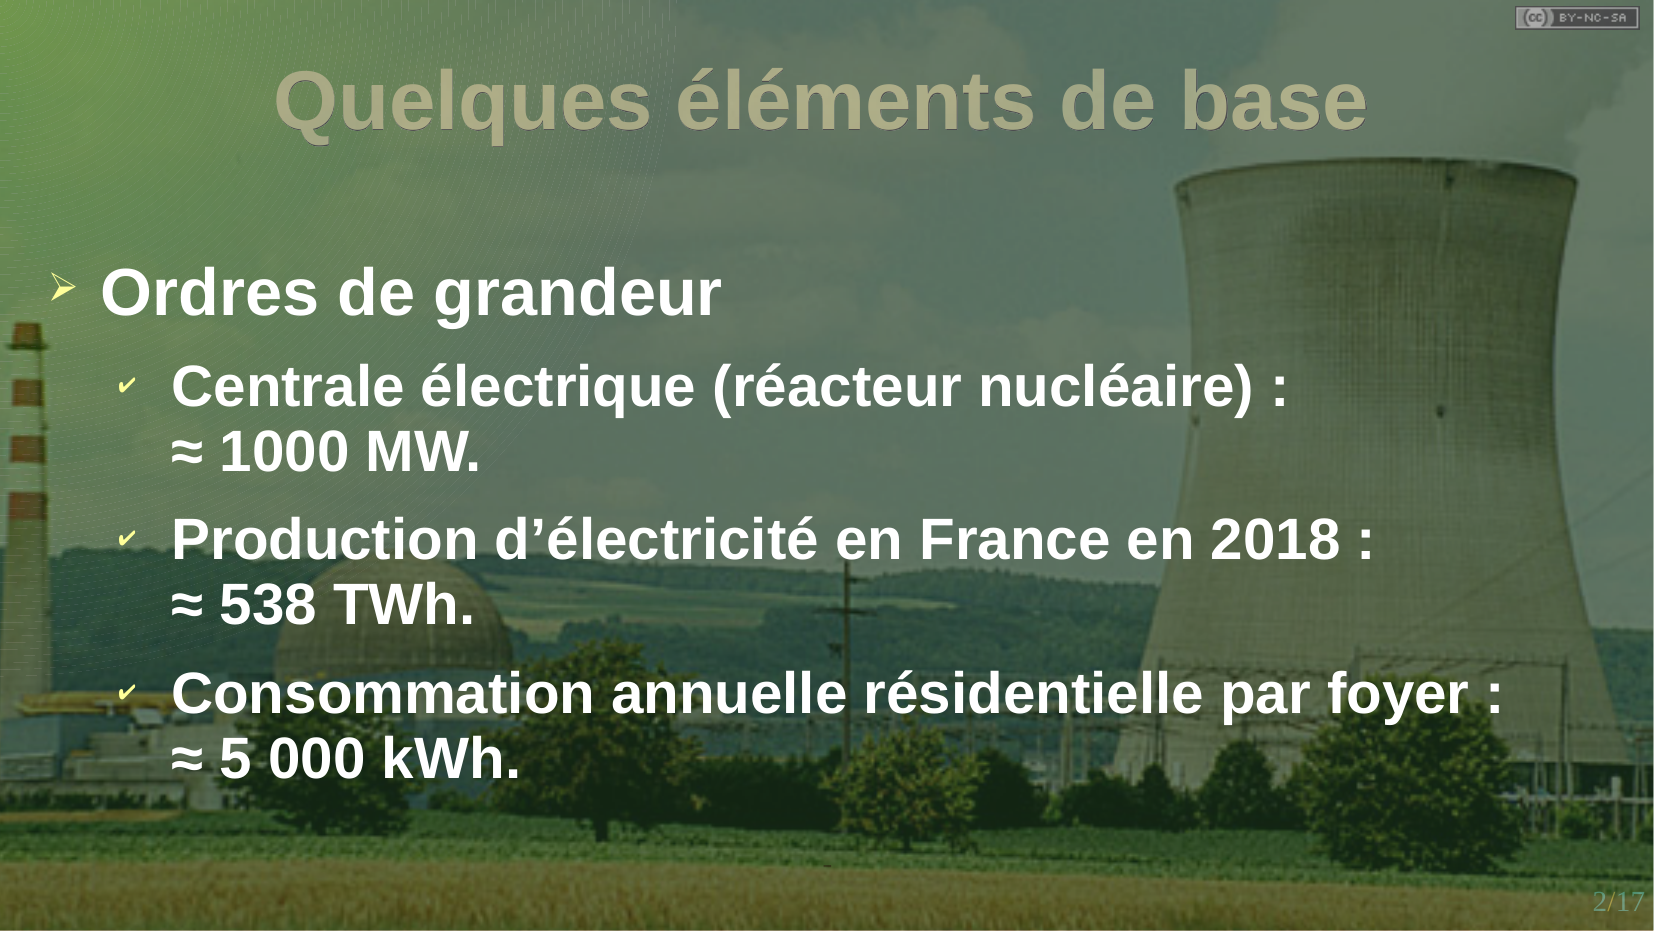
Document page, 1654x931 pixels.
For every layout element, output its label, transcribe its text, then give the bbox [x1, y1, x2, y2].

picture [0, 0, 1654, 931]
list Ordres de grandeur Centrale électrique (réacteur nucléaire) : ≈ 1000 MW. Production d’électricité en France en 2018 : ≈ 538 TWh. Consommation annuelle résidentielle par foyer : ≈ 5 000 kWh. [30, 255, 1636, 795]
